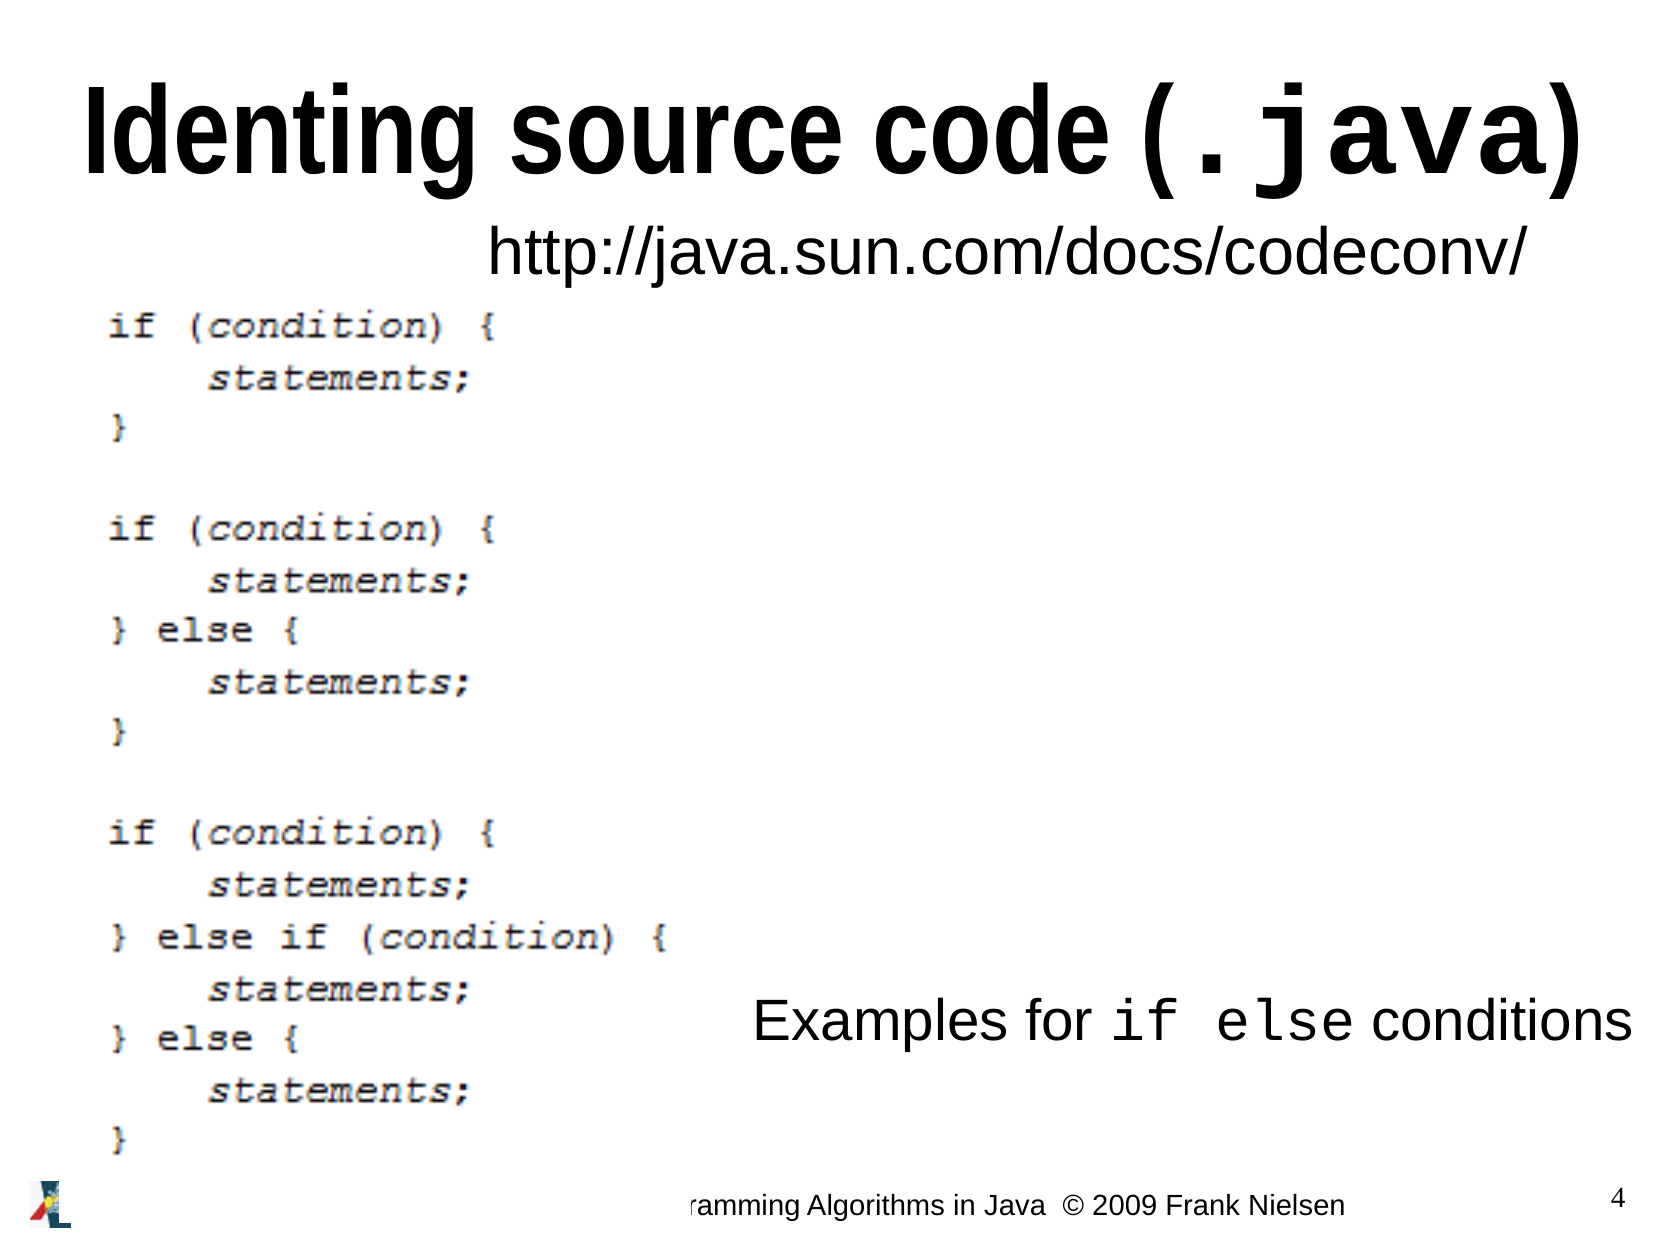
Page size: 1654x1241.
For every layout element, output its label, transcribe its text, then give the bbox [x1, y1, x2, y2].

text_box http://java.sun.com/docs/codeconv/ [472, 206, 1647, 322]
text_box Identing source code (.java) [67, 49, 1599, 219]
text_box Examples for if else conditions [738, 979, 1650, 1063]
picture [29, 277, 691, 1228]
